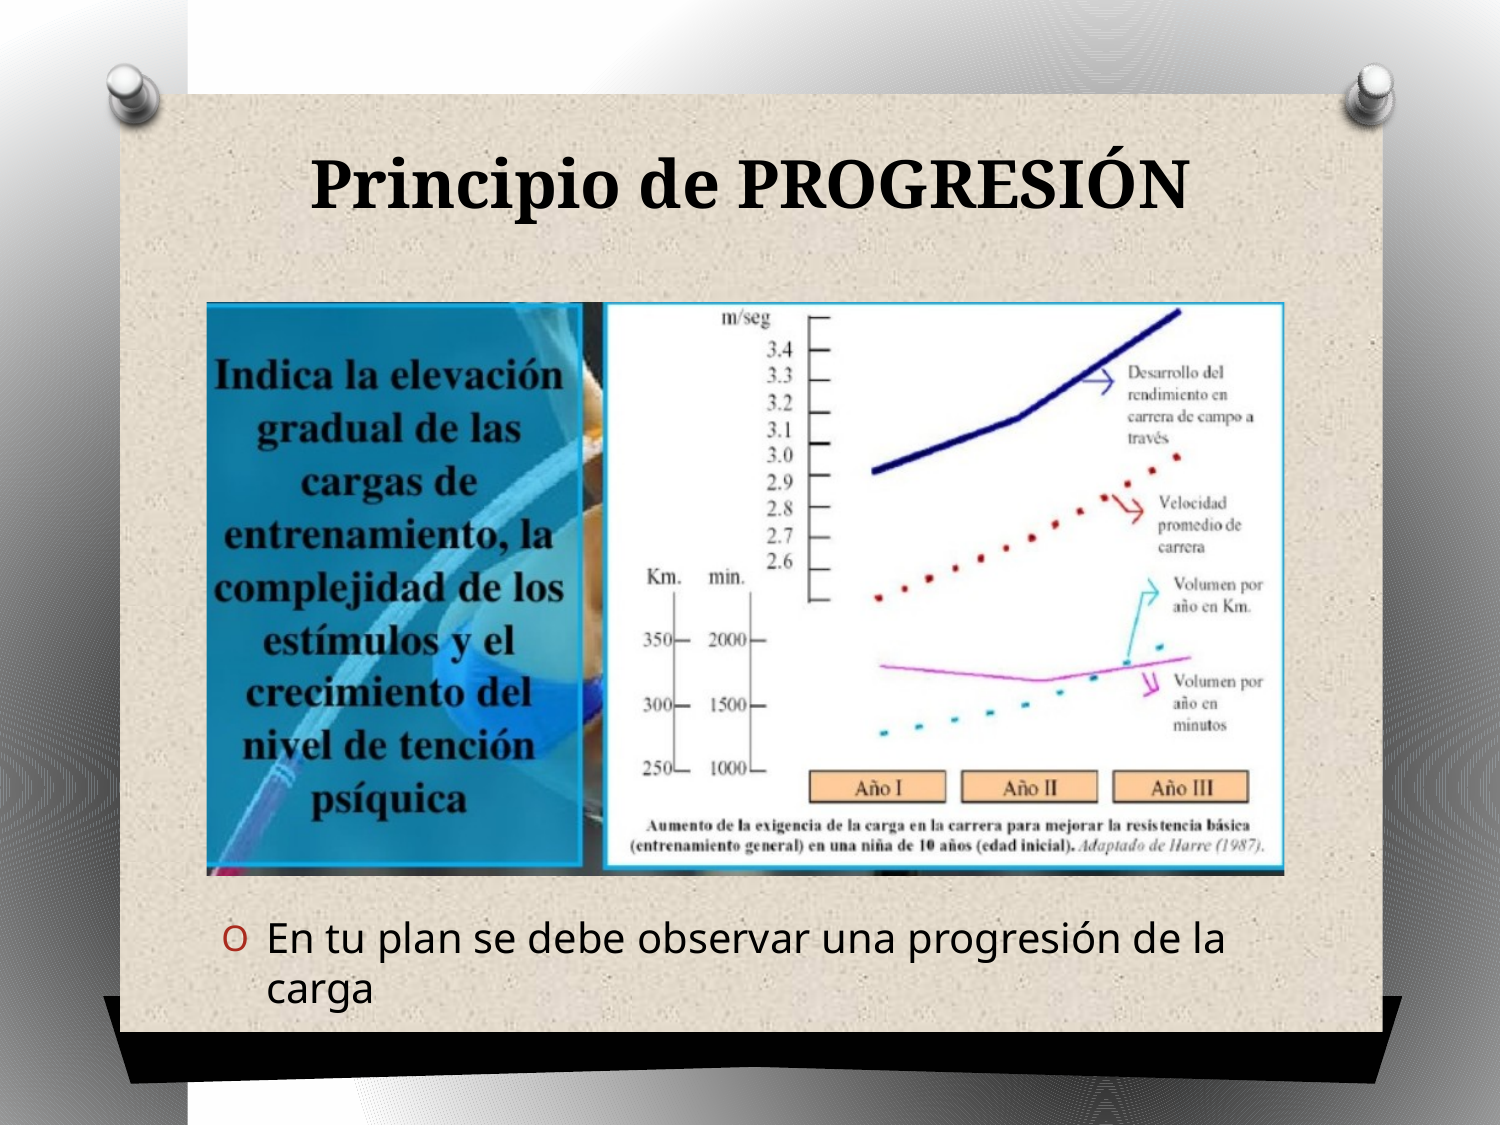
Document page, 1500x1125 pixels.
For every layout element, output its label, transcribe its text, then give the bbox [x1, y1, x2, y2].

picture [76, 31, 1439, 1032]
title Principio de PROGRESIÓN [179, 134, 1323, 332]
list En tu plan se debe observar una progresión de la carga [206, 904, 1283, 997]
